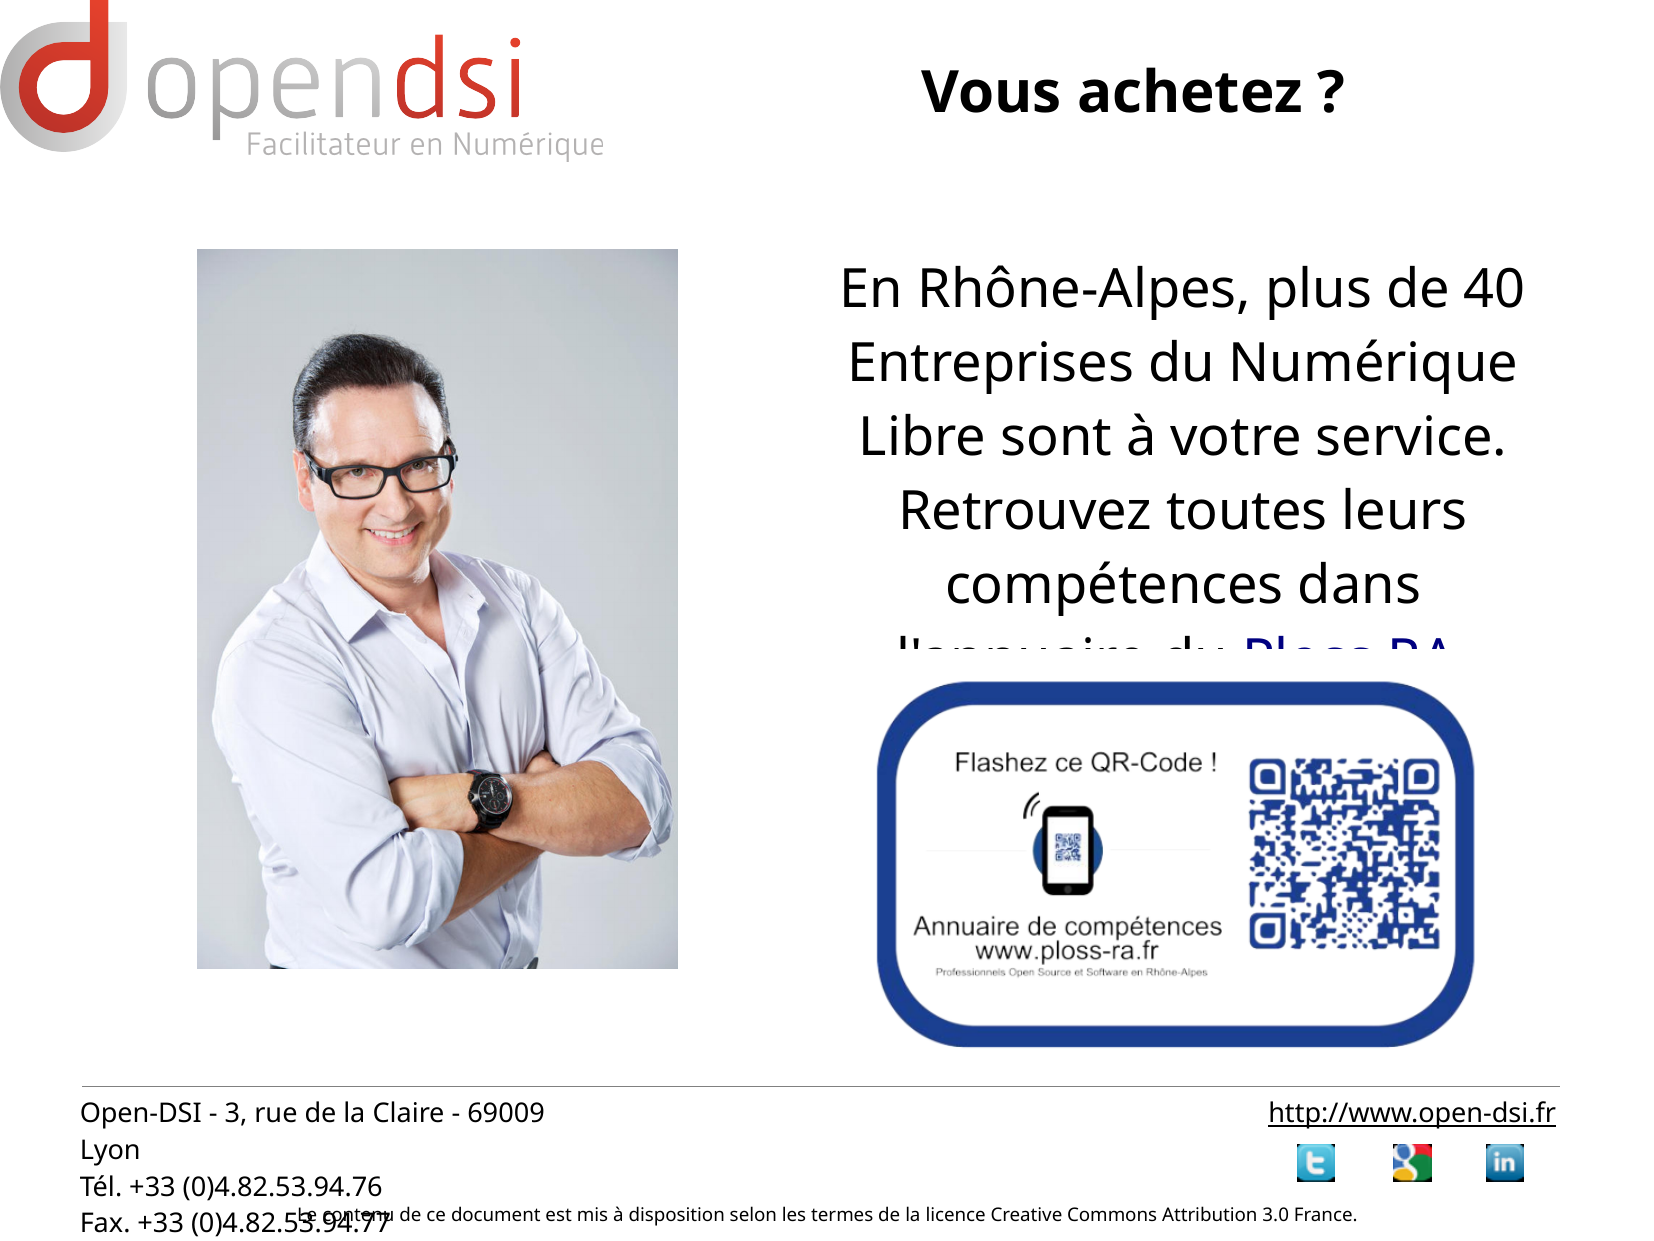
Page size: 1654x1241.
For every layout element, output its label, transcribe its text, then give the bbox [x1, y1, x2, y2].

picture [1297, 1144, 1335, 1182]
picture [1486, 1144, 1524, 1173]
title Vous achetez ? [614, 13, 1654, 166]
picture [1393, 1144, 1432, 1182]
list En Rhône-Alpes, plus de 40 Entreprises du Numérique Libre sont à votre service. Retrouvez toutes leurs compétences dans l'annuaire du Ploss RA [828, 249, 1539, 969]
picture [0, 0, 603, 162]
picture [1486, 1177, 1524, 1182]
picture [856, 649, 1506, 1083]
picture [197, 249, 678, 969]
